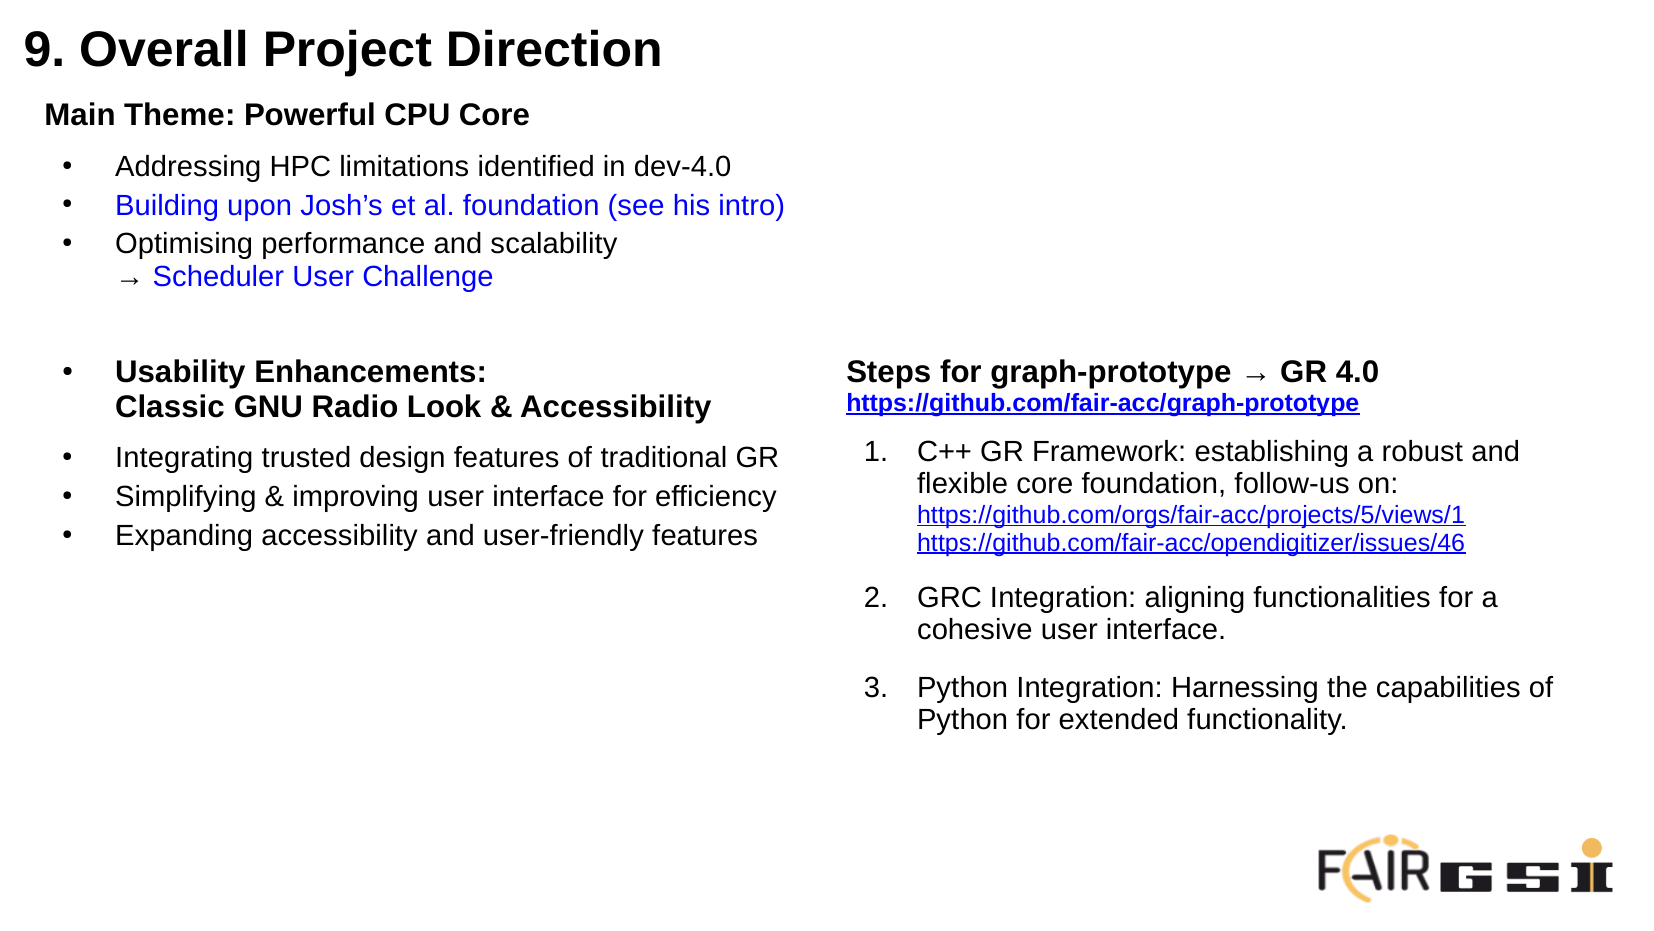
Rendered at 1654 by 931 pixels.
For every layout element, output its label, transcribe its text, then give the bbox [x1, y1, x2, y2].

list Usability Enhancements: Classic GNU Radio Look & Accessibility Integrating trusted design features of traditional GR Simplifying & improving user interface for efficiency Expanding accessibility and user-friendly features [44, 354, 808, 889]
picture [1439, 836, 1615, 895]
title 9. Overall Project Direction [23, 5, 1638, 92]
list Steps for graph-prototype → GR 4.0 https://github.com/fair-acc/graph-prototype C++ GR Framework: establishing a robust and flexible core foundation, follow-us on: https://github.com/orgs/fair-acc/projects/5/views/1 https://github.com/fair-acc/opendigitizer/issues/46 GRC Integration: aligning functionalities for a cohesive user interface. Python Integration: Harnessing the capabilities of Python for extended functionality. [846, 354, 1610, 802]
list Main Theme: Powerful CPU Core Addressing HPC limitations identified in dev-4.0 Building upon Josh’s et al. foundation (see his intro) Optimising performance and scalability → Scheduler User Challenge [44, 97, 808, 354]
picture [1318, 833, 1430, 904]
